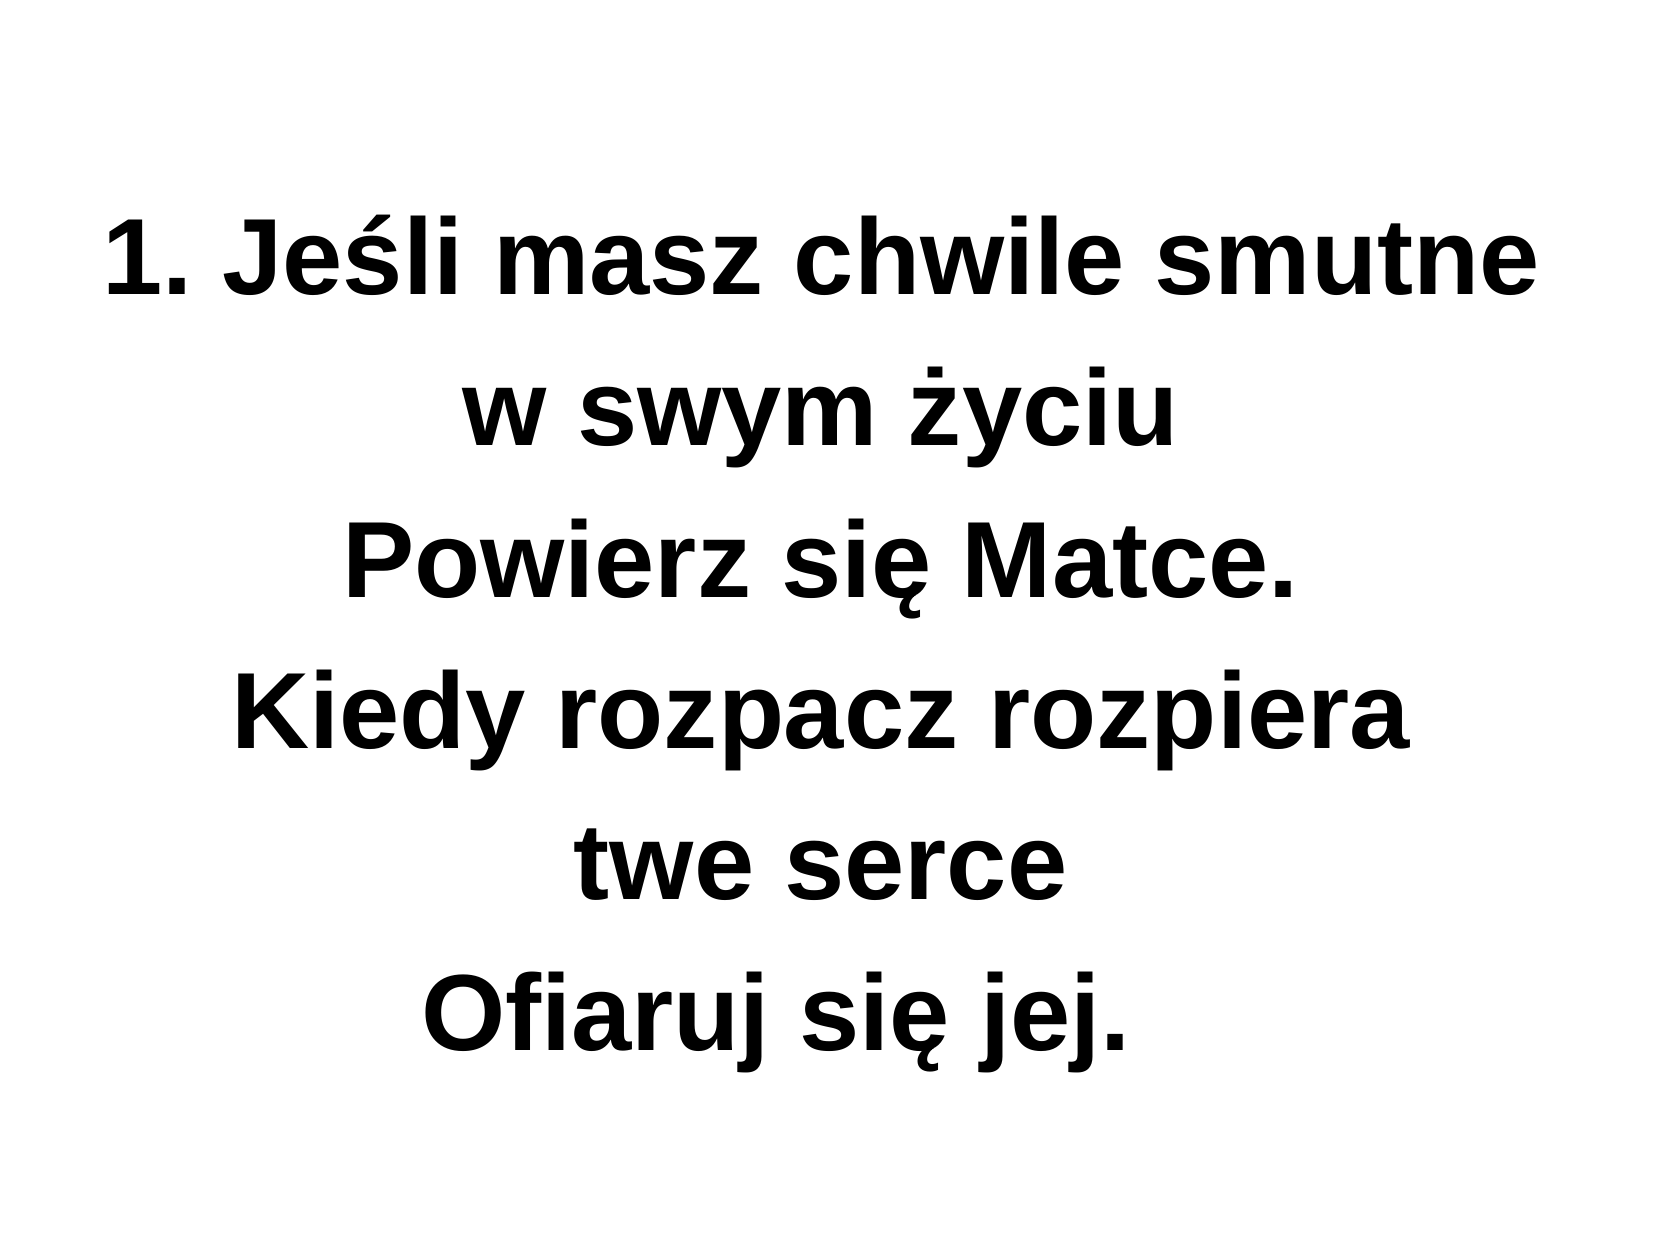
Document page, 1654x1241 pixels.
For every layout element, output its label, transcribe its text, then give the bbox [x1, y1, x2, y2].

subtitle 1. Jeśli masz chwile smutne w swym życiu Powierz się Matce. Kiedy rozpacz rozpiera twe serce Ofiaruj się jej. [0, 0, 1642, 1241]
